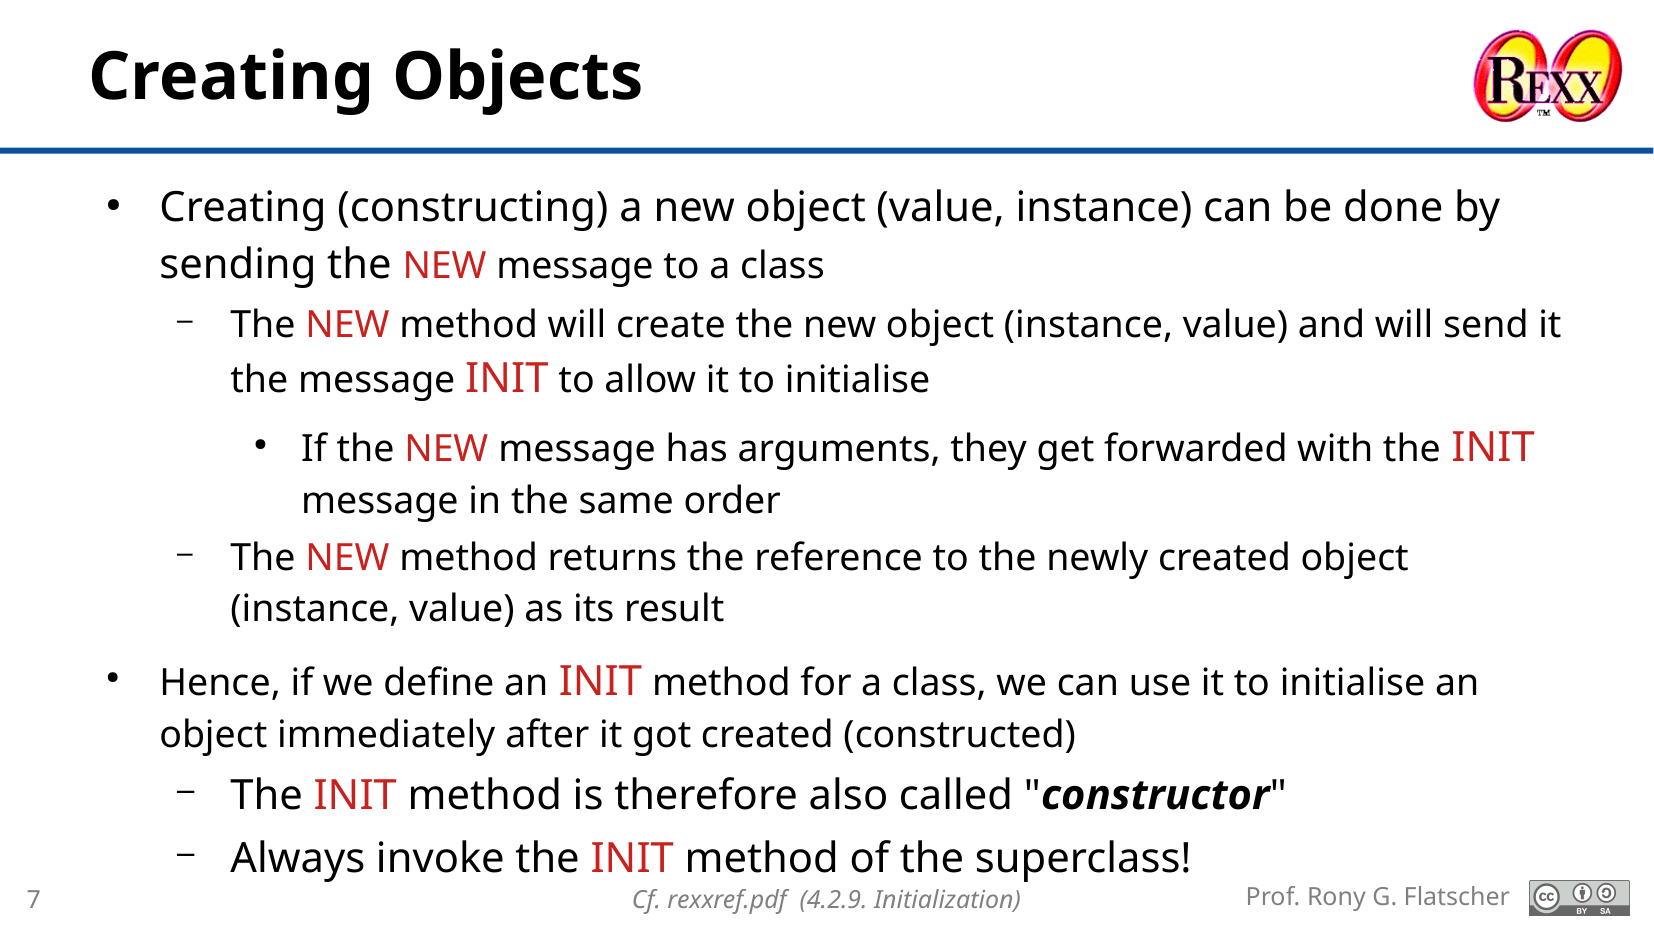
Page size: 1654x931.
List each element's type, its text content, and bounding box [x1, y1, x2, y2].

list Creating (constructing) a new object (value, instance) can be done by sending the NEW message to a class The NEW method will create the new object (instance, value) and will send it the message INIT to allow it to initialise If the NEW message has arguments, they get forwarded with the INIT message in the same order The NEW method returns the reference to the newly created object (instance, value) as its result Hence, if we define an INIT method for a class, we can use it to initialise an object immediately after it got created (constructed) The INIT method is therefore also called "constructor" Always invoke the INIT method of the superclass! [88, 177, 1577, 857]
text_box Cf. rexxref.pdf (4.2.9. Initialization) [0, 874, 1654, 922]
title Creating Objects [29, 0, 1654, 148]
